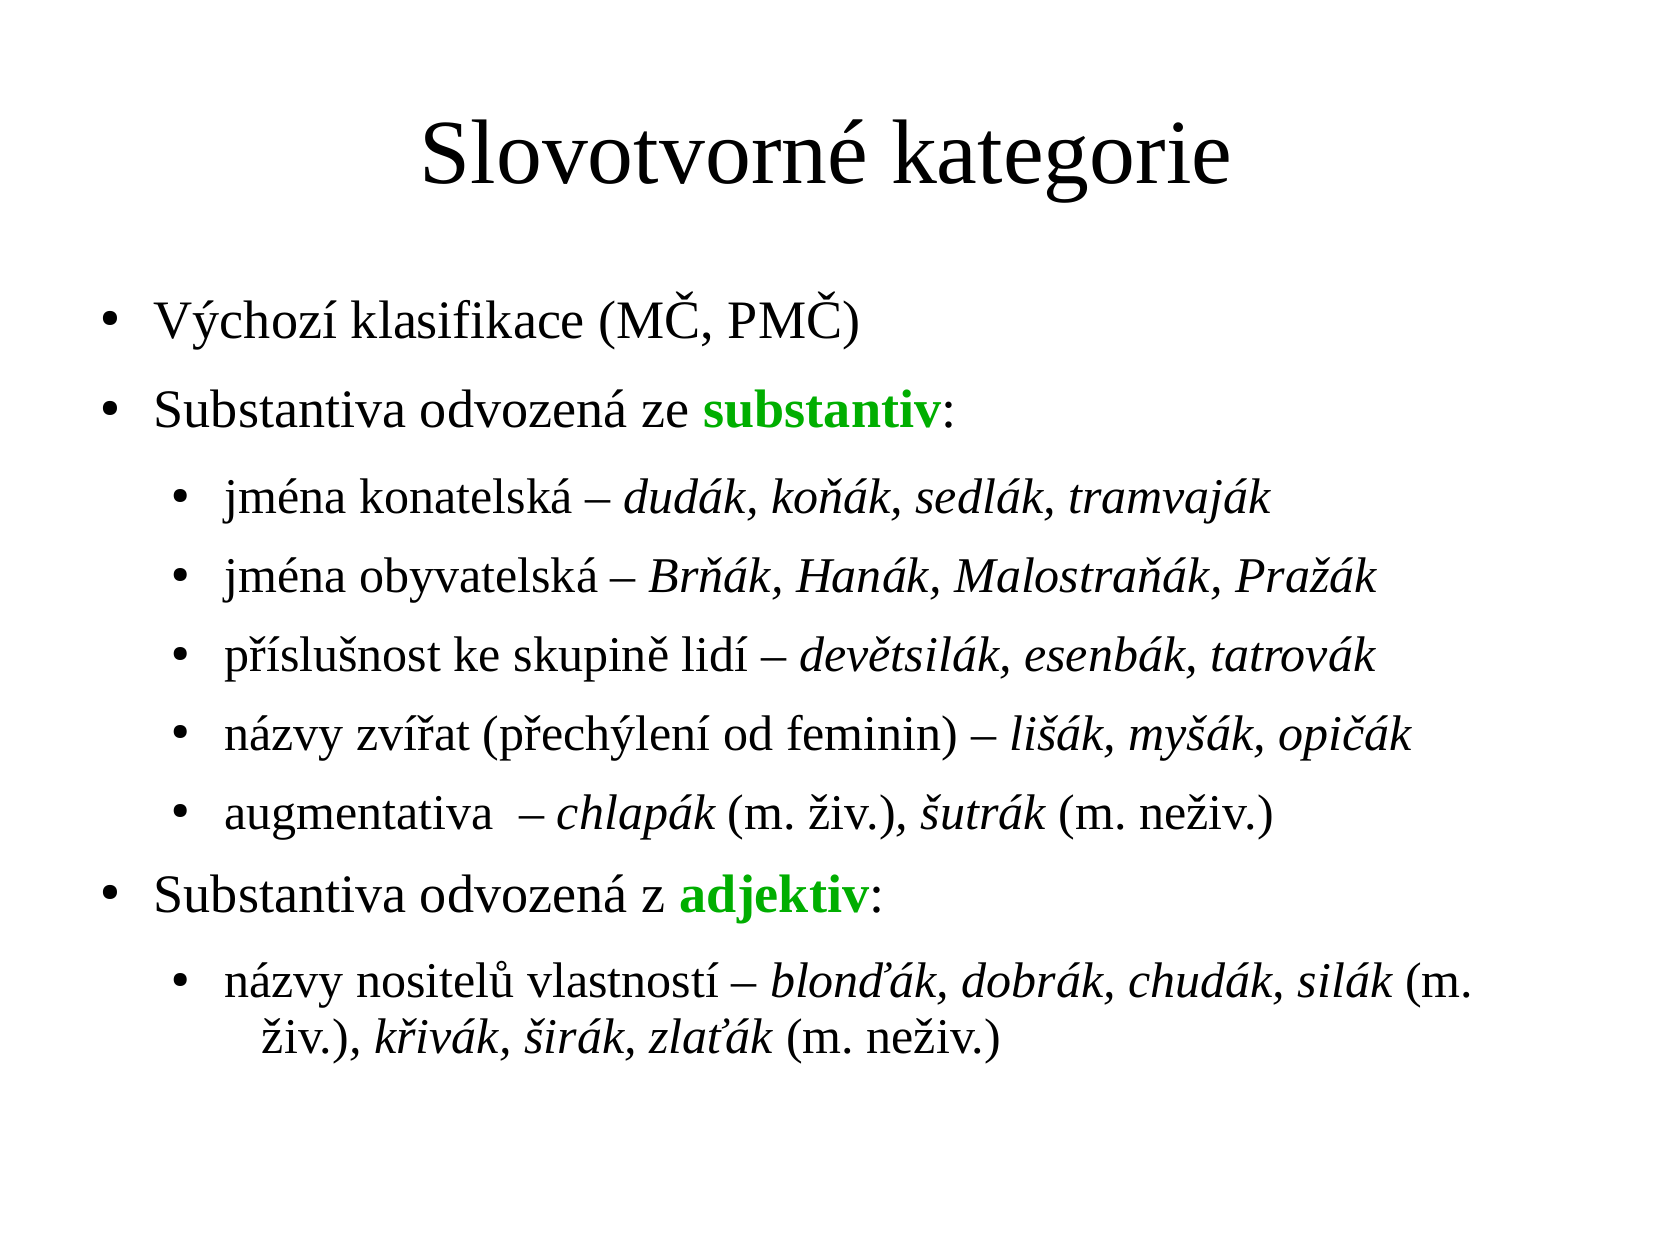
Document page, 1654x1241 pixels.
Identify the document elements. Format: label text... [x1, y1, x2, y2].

list Výchozí klasifikace (MČ, PMČ) Substantiva odvozená ze substantiv: jména konatelská – dudák, koňák, sedlák, tramvaják jména obyvatelská – Brňák, Hanák, Malostraňák, Pražák příslušnost ke skupině lidí – devětsilák, esenbák, tatrovák názvy zvířat (přechýlení od feminin) – lišák, myšák, opičák augmentativa – chlapák (m. živ.), šutrák (m. neživ.) Substantiva odvozená z adjektiv: názvy nositelů vlastností – blonďák, dobrák, chudák, silák (m. živ.), křivák, širák, zlaťák (m. neživ.) [82, 290, 1571, 1160]
title Slovotvorné kategorie [82, 49, 1571, 257]
